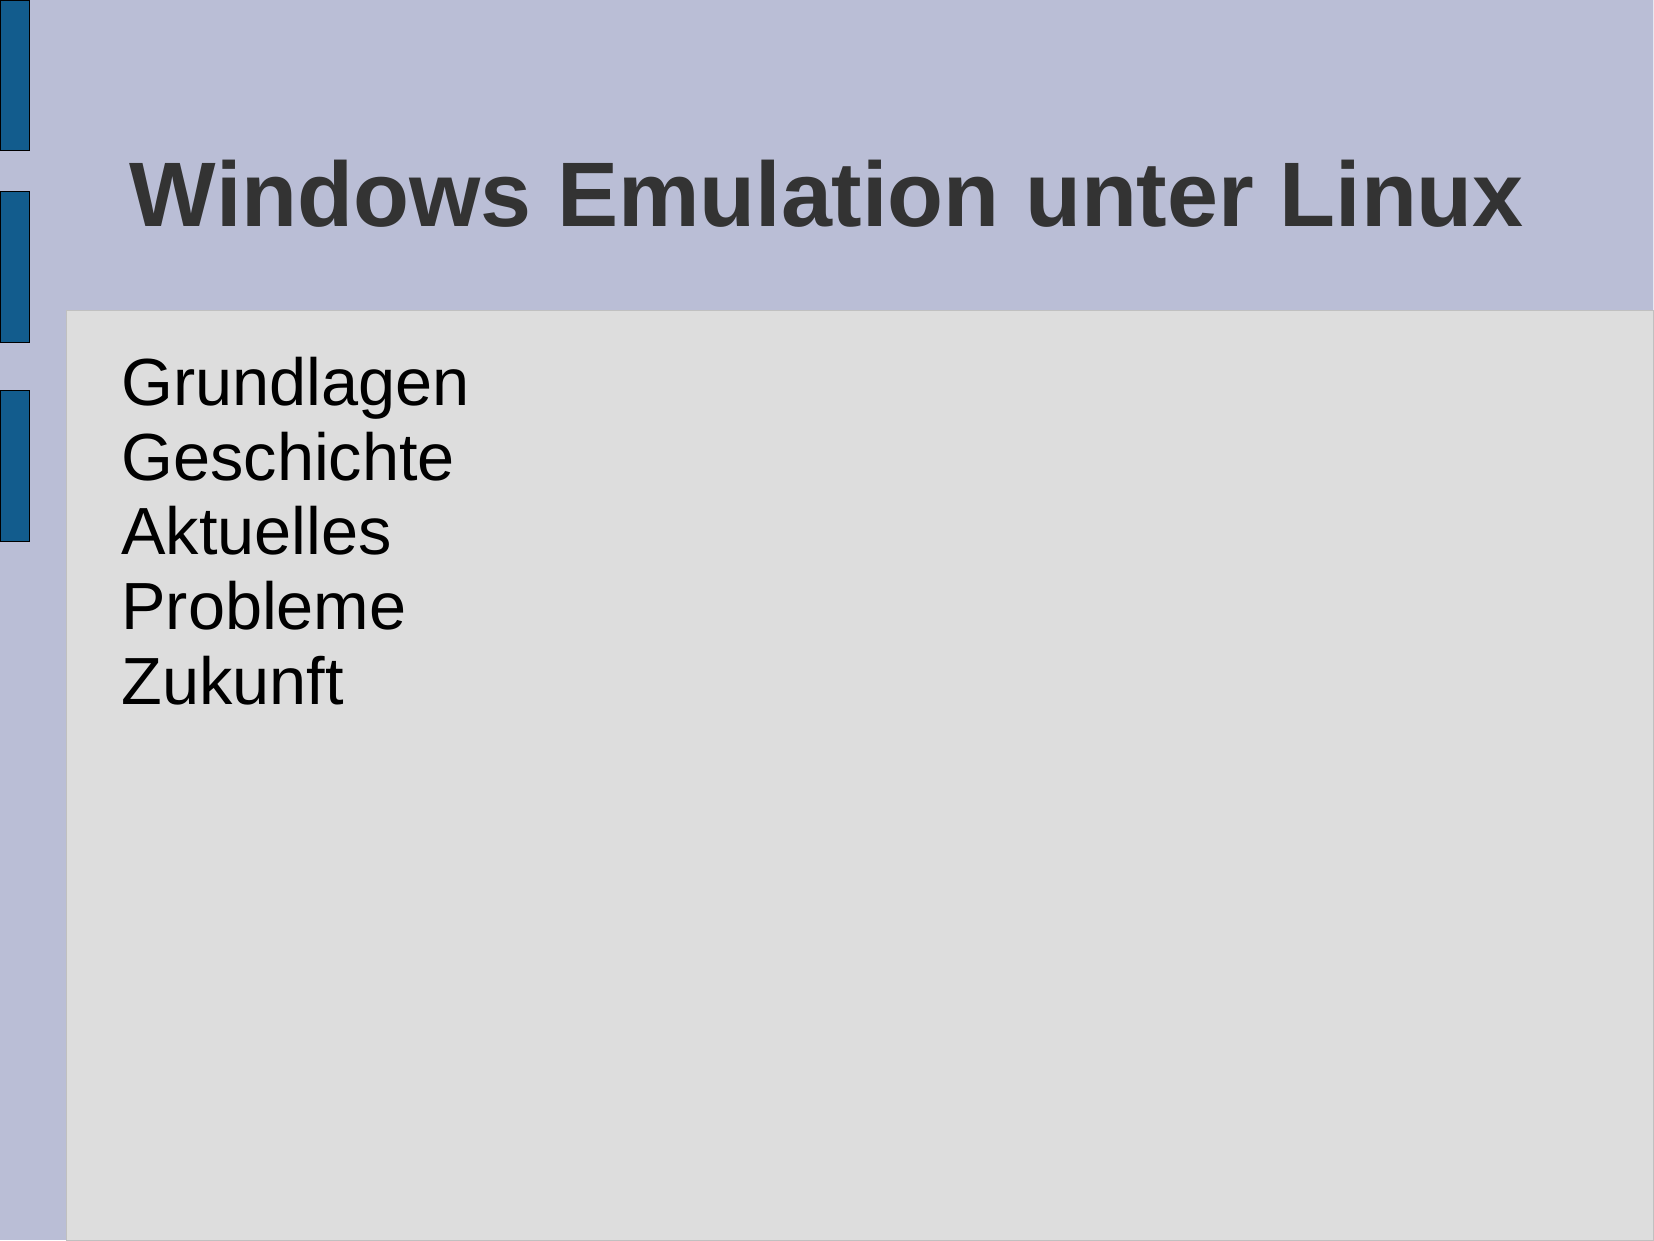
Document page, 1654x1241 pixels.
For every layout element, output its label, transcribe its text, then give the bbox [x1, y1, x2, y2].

title Windows Emulation unter Linux [121, 91, 1534, 299]
list Grundlagen Geschichte Aktuelles Probleme Zukunft [121, 344, 1534, 1127]
